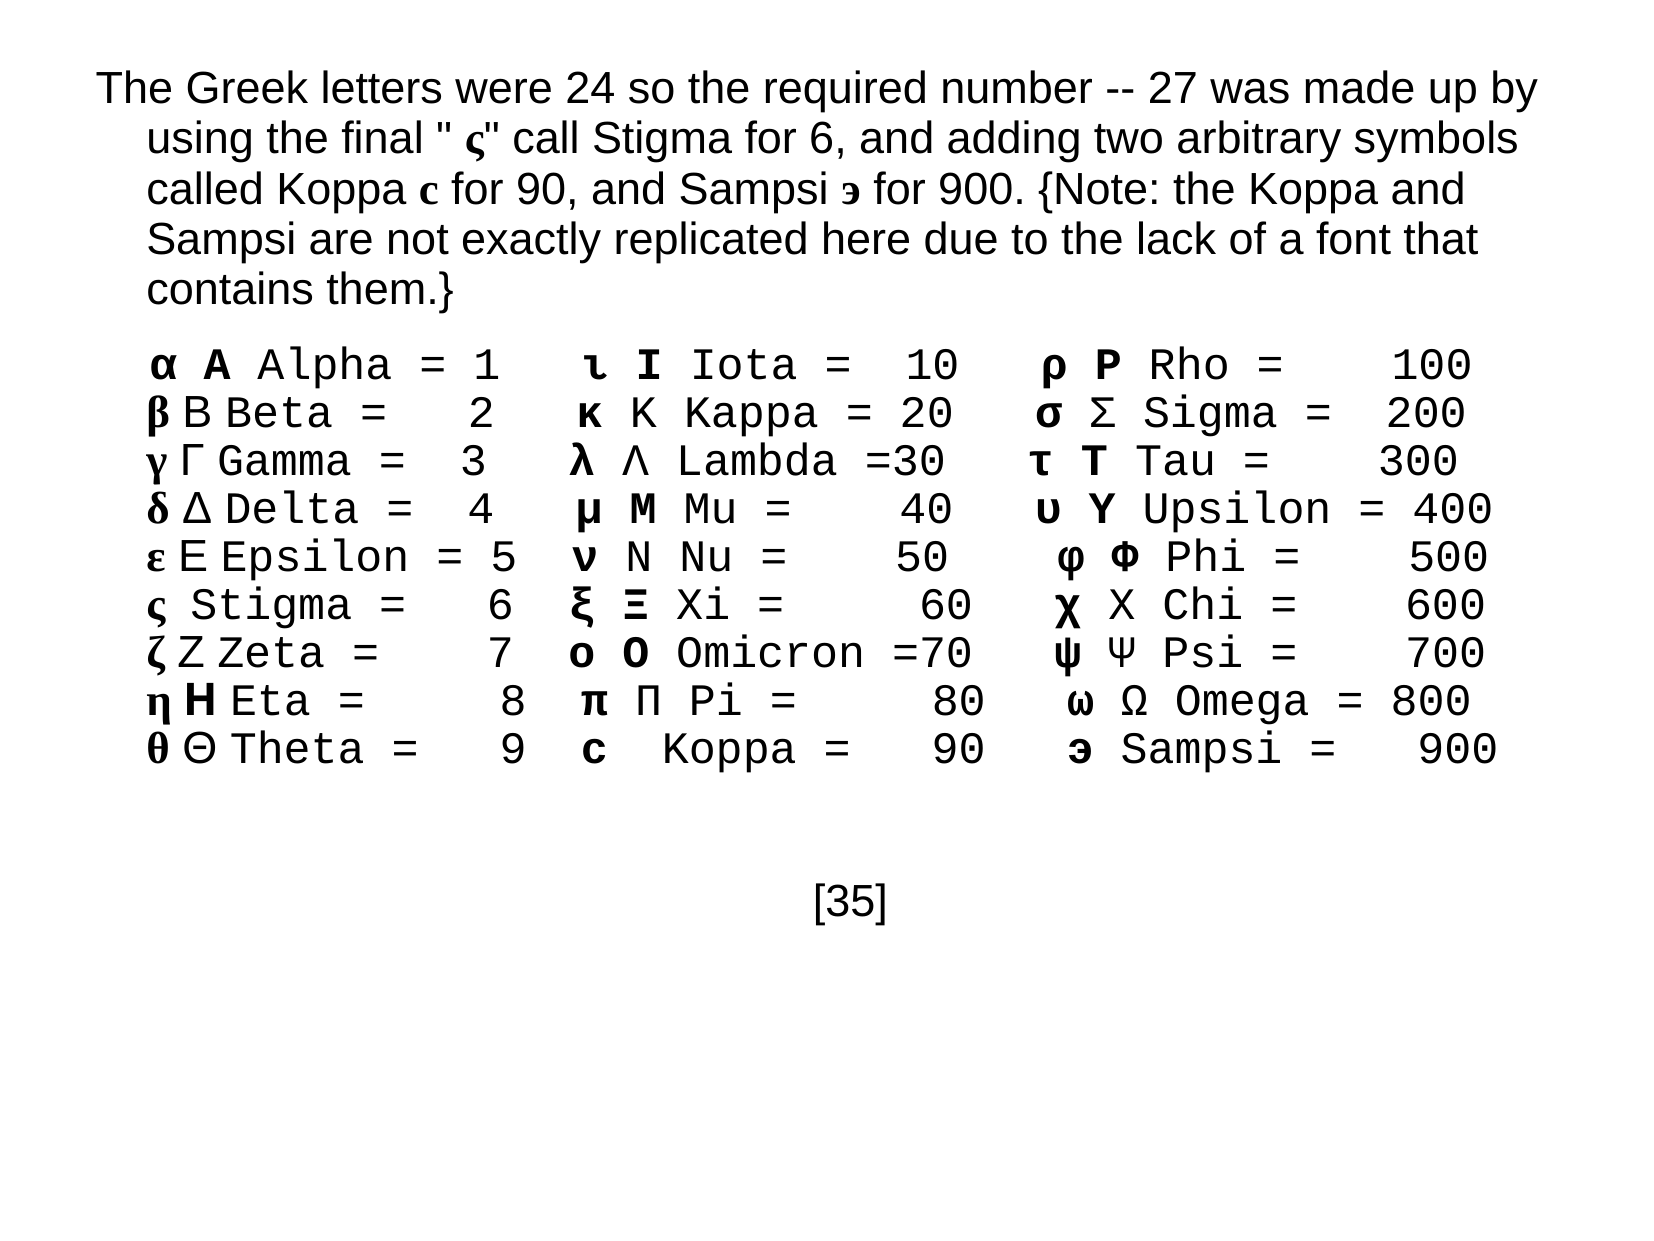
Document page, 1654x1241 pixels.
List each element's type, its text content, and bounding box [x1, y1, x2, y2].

list The Greek letters were 24 so the required number -- 27 was made up by using the final " ς" call Stigma for 6, and adding two arbitrary symbols called Koppa с for 90, and Sampsi э for 900. {Note: the Koppa and Sampsi are not exactly replicated here due to the lack of a font that contains them.} α Α Alpha = 1 ι Ι Iota = 10 ρ Ρ Rho = 100 β Β Beta = 2 κ Κ Kappa = 20 σ Σ Sigma = 200 γ Γ Gamma = 3 λ Λ Lambda =30 τ Τ Tau = 300 δ Δ Delta = 4 μ Μ Mu = 40 υ Υ Upsilon = 400 ε Ε Epsilon = 5 ν Ν Nu = 50 φ Φ Phi = 500 ς Stigma = 6 ξ Ξ Xi = 60 χ Χ Chi = 600 ζ Ζ Zeta = 7 ο Ο Omicron =70 ψ Ψ Psi = 700 η Η Eta = 8 π Π Pi = 80 ω Ω Omega = 800 θ Θ Theta = 9 с Koppa = 90 э Sampsi = 900 [35] [45, 60, 1605, 1095]
